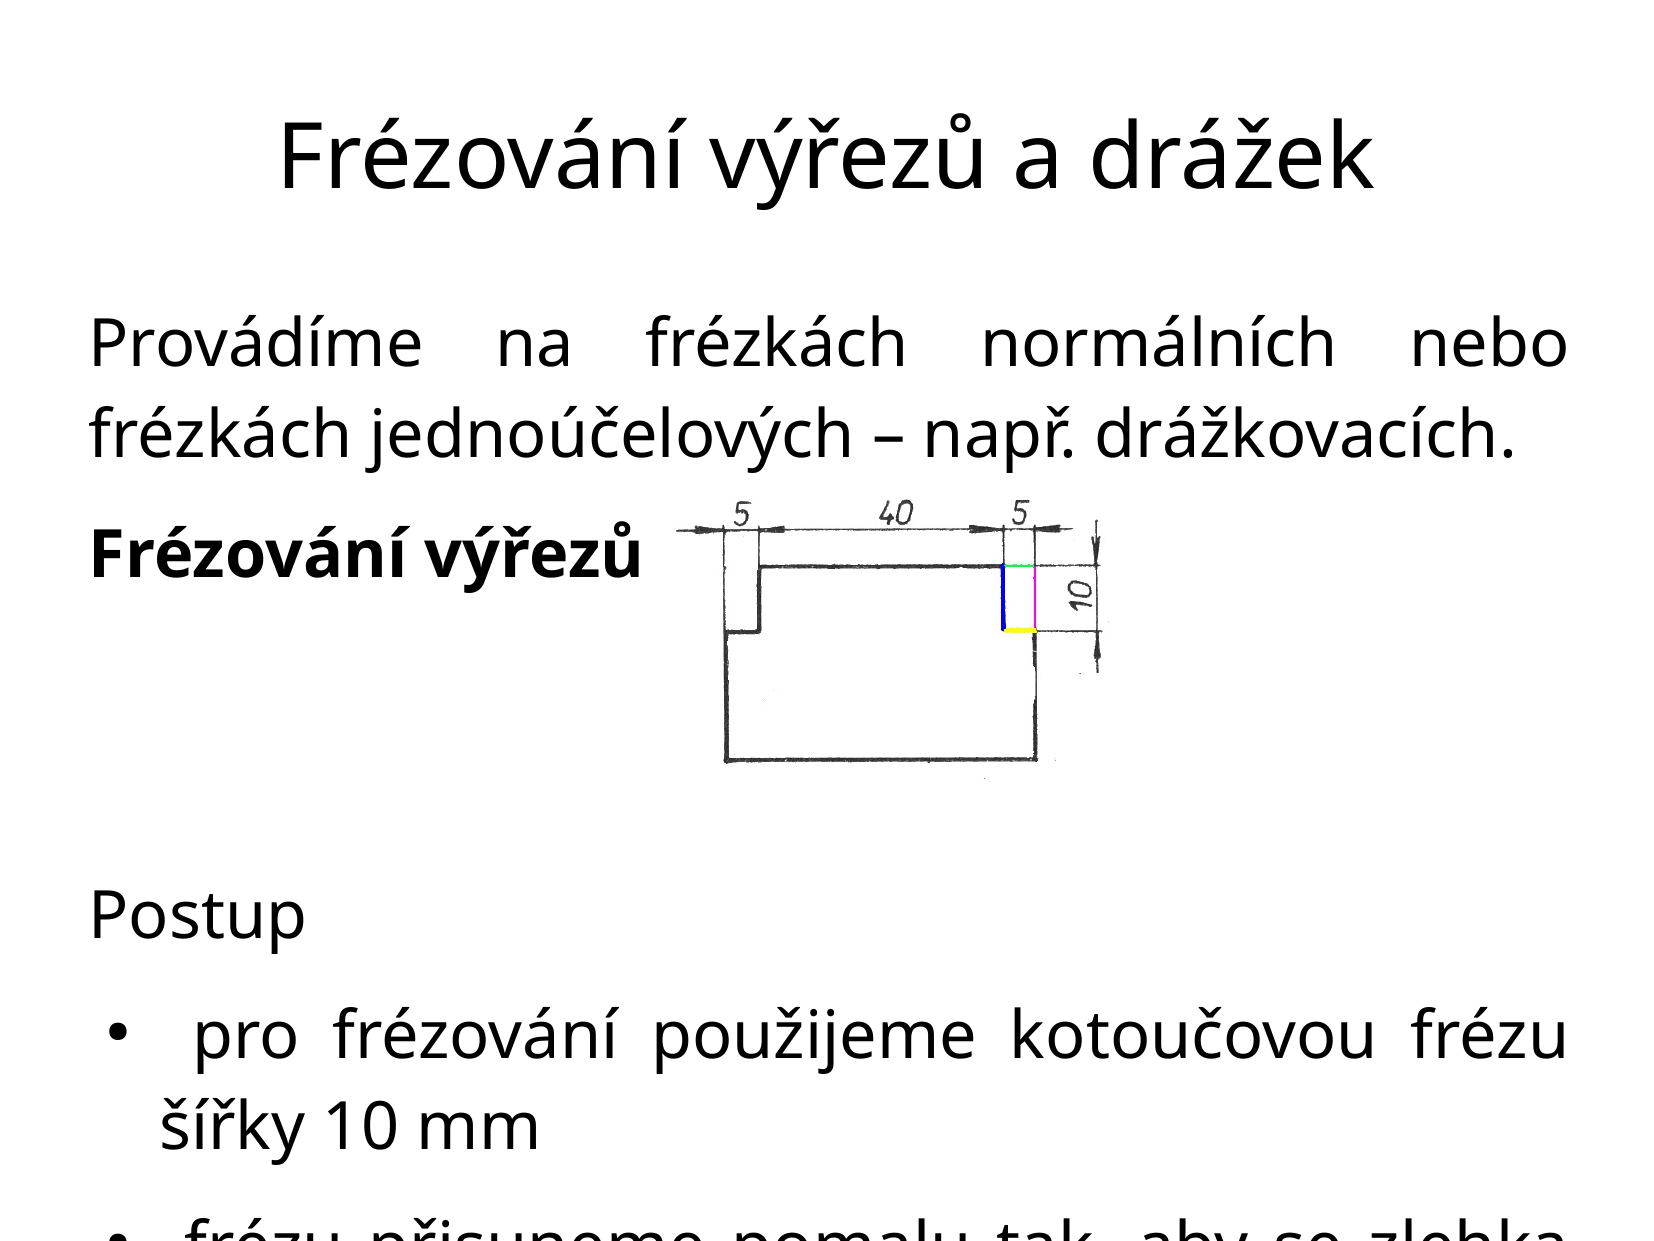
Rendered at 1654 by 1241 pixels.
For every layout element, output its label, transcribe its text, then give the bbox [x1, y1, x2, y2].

picture [671, 474, 1123, 798]
list Provádíme na frézkách normálních nebo frézkách jednoúčelových – např. drážkovacích. Frézování výřezů Postup pro frézování použijeme kotoučovou frézu šířky 10 mm frézu přisuneme pomalu tak, aby se zlehka dotknula boku polotovaru – fialová plocha [88, 295, 1571, 1241]
title Frézování výřezů a drážek [82, 49, 1571, 257]
